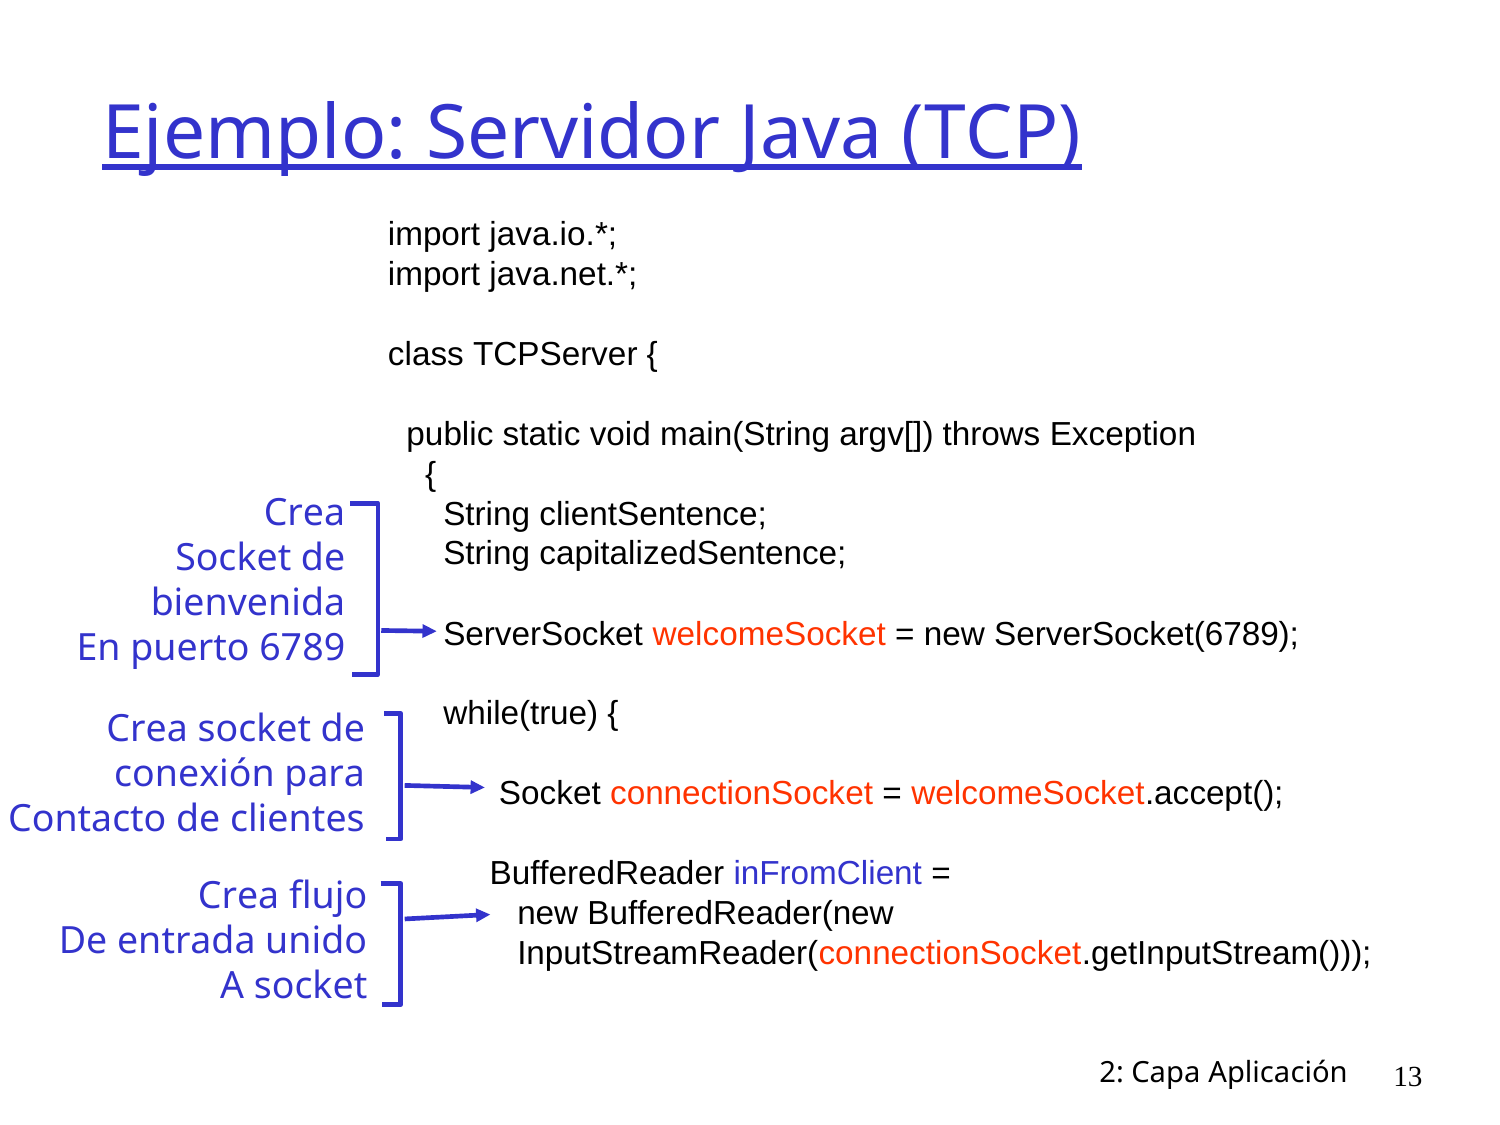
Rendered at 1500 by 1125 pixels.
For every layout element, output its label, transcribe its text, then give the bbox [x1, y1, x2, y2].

text_box Crea flujo De entrada unido A socket [43, 868, 383, 1015]
text_box Crea socket de conexión para Contacto de clientes [0, 701, 380, 848]
title Ejemplo: Servidor Java (TCP)‏ [87, 37, 1363, 225]
text_box Crea Socket de bienvenida En puerto 6789 [0, 485, 361, 677]
text_box import java.io.*; import java.net.*; class TCPServer { public static void main(String argv[]) throws Exception { String clientSentence; String capitalizedSentence; ServerSocket welcomeSocket = new ServerSocket(6789); while(true) { Socket connectionSocket = welcomeSocket.accept(); BufferedReader inFromClient = new BufferedReader(new InputStreamReader(connectionSocket.getInputStream())); [373, 204, 1397, 1059]
